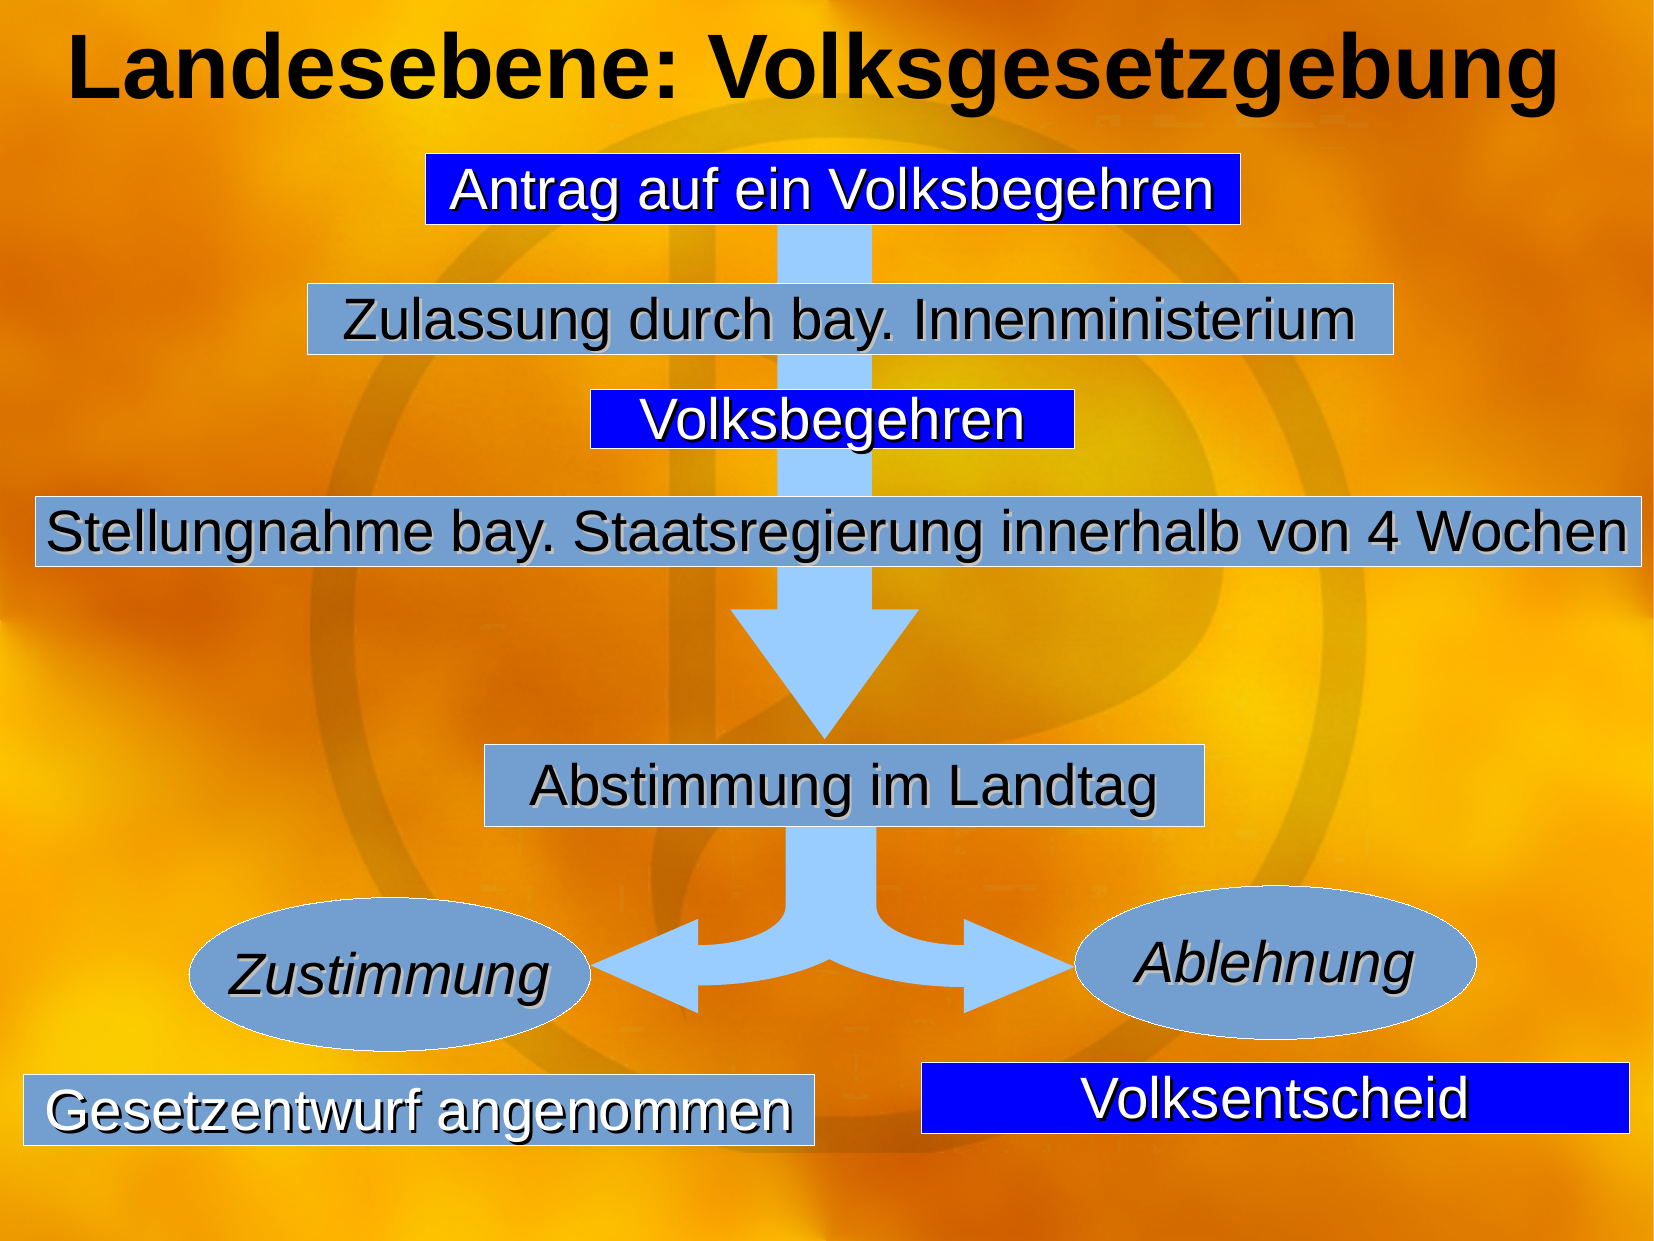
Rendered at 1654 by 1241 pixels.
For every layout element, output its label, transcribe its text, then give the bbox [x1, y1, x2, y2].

text_box [777, 449, 872, 496]
text_box Volksbegehren [590, 389, 1075, 449]
text_box Antrag auf ein Volksbegehren [425, 153, 1241, 225]
text_box Abstimmung im Landtag [484, 744, 1205, 827]
text_box Volksentscheid [921, 1062, 1630, 1134]
text_box Ablehnung [1074, 885, 1477, 1040]
title Landesebene: Volksgesetzgebung [59, 15, 1571, 119]
text_box Gesetzentwurf angenommen [23, 1074, 815, 1146]
text_box Zulassung durch bay. Innenministerium [307, 283, 1394, 355]
text_box [730, 567, 920, 740]
text_box [777, 225, 872, 283]
text_box [590, 827, 1075, 1014]
text_box [777, 355, 872, 389]
text_box Stellungnahme bay. Staatsregierung innerhalb von 4 Wochen [35, 496, 1642, 567]
text_box Zustimmung [188, 897, 591, 1052]
picture [0, 0, 1654, 1241]
